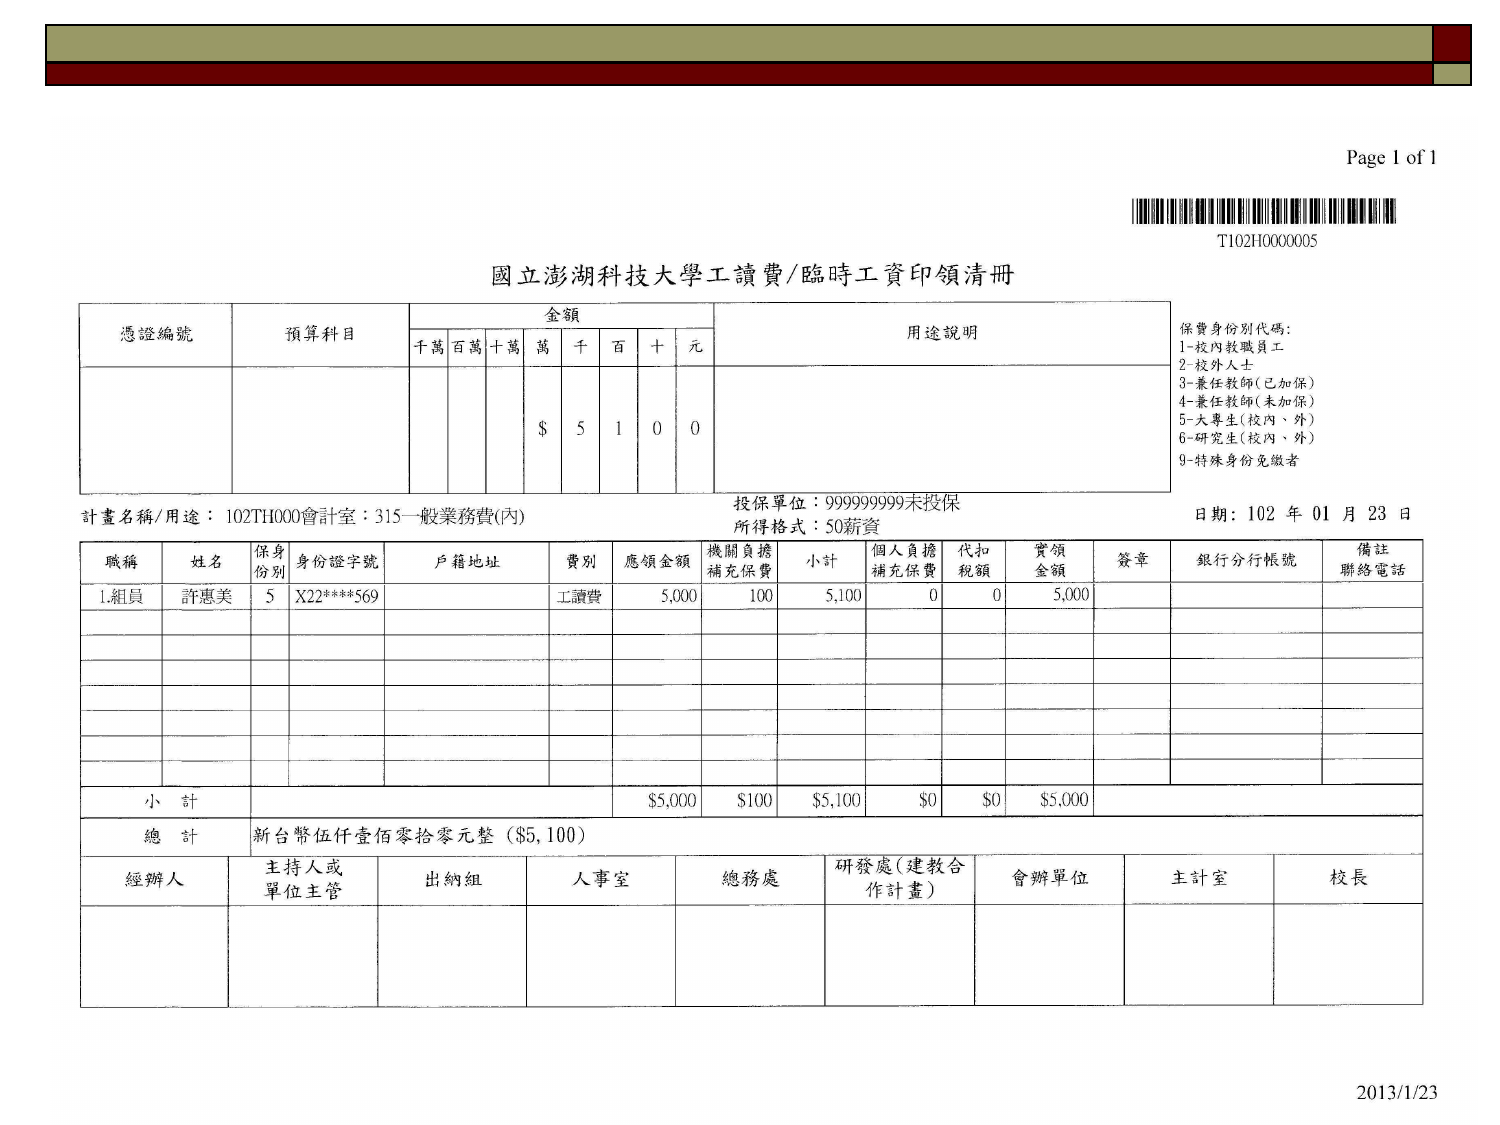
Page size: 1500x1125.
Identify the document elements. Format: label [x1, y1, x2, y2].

picture [50, 116, 1478, 1125]
